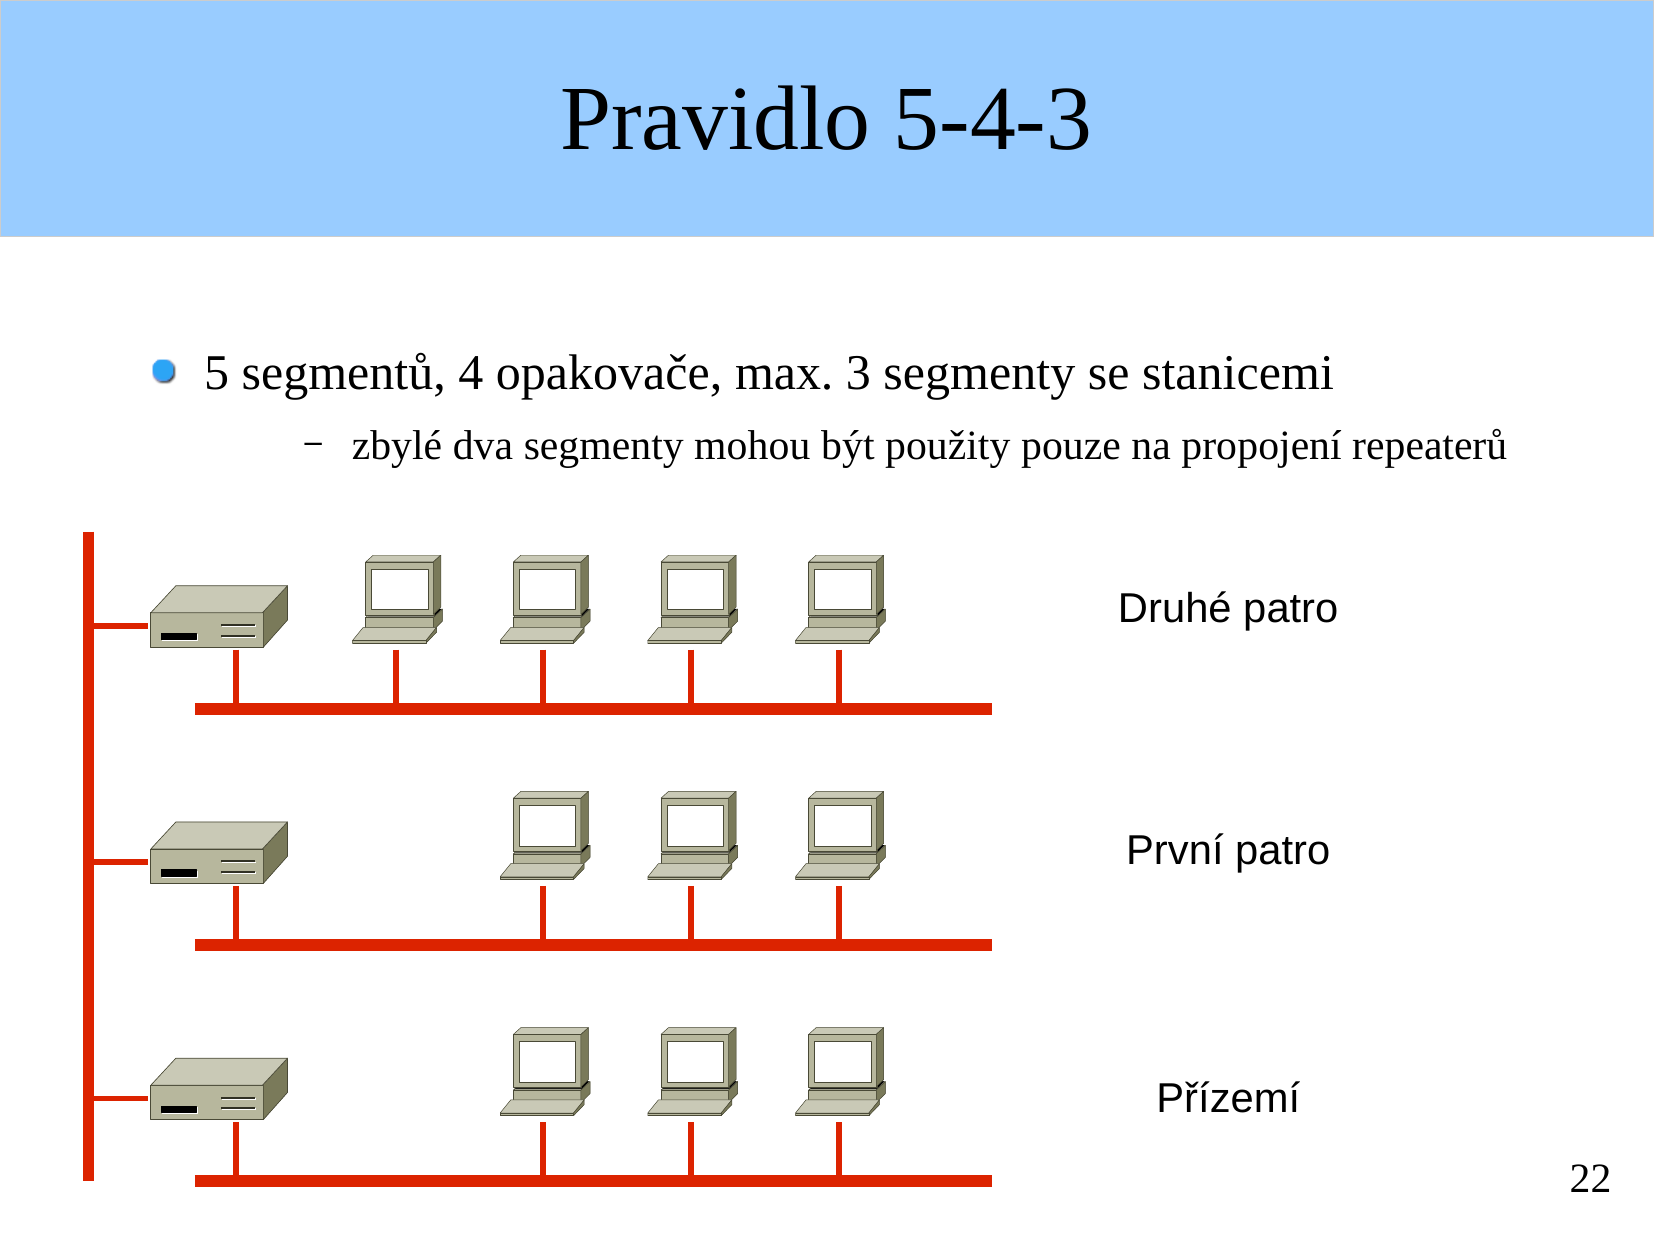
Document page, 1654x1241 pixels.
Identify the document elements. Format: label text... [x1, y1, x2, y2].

picture [795, 1027, 886, 1117]
picture [500, 555, 591, 644]
picture [647, 791, 739, 880]
picture [500, 1027, 591, 1117]
picture [352, 555, 443, 644]
picture [647, 1027, 739, 1117]
title Pravidlo 5-4-3 [0, 0, 1654, 237]
list 5 segmentů, 4 opakovače, max. 3 segmenty se stanicemi zbylé dva segmenty mohou být použity pouze na propojení repeaterů [115, 344, 1560, 532]
picture [795, 791, 886, 880]
picture [149, 820, 290, 886]
picture [149, 1057, 290, 1122]
text_box Druhé patro [1110, 572, 1347, 644]
picture [647, 555, 739, 644]
text_box První patro [1110, 815, 1347, 886]
picture [500, 791, 591, 880]
text_box Přízemí [1110, 1063, 1347, 1134]
picture [795, 555, 886, 644]
picture [149, 584, 290, 650]
